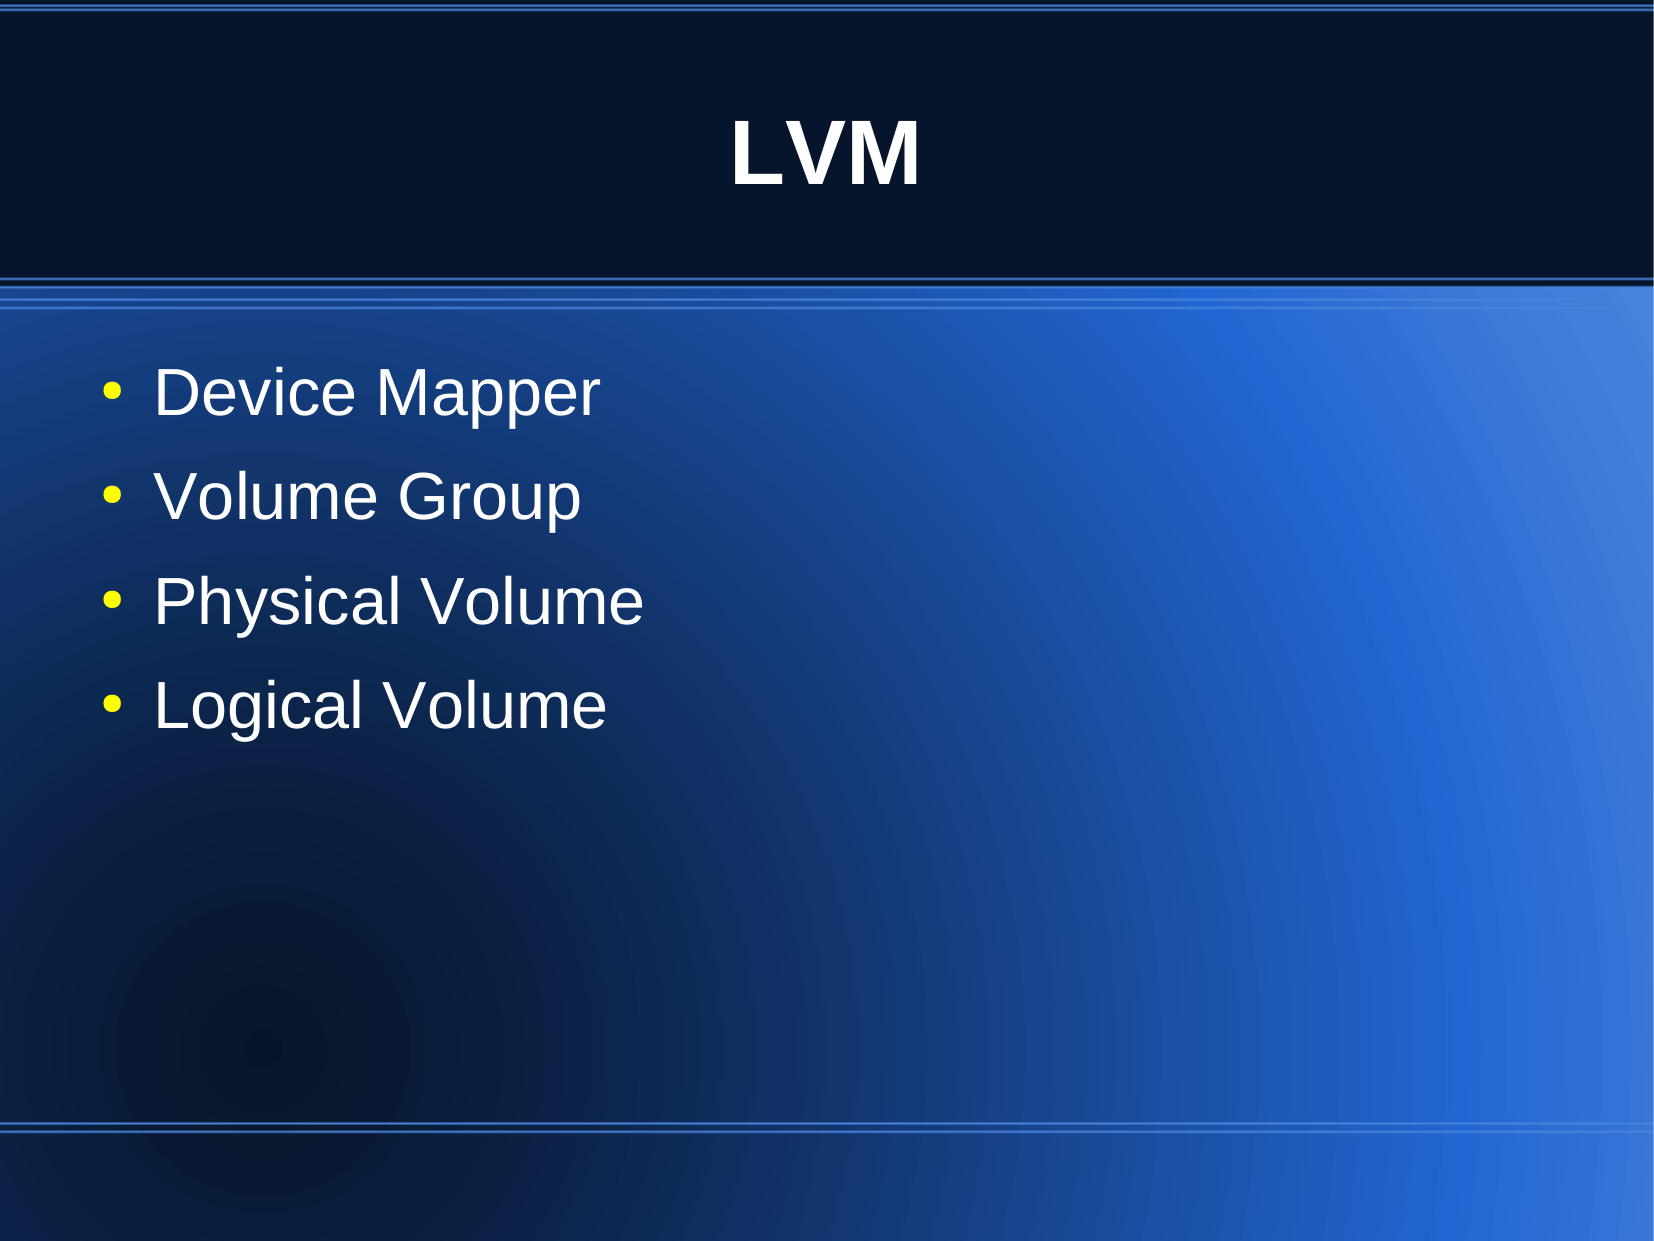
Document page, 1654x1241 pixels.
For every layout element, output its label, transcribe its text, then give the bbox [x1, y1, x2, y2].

title LVM [82, 56, 1571, 250]
list Device Mapper Volume Group Physical Volume Logical Volume [82, 355, 1571, 1159]
picture [0, 0, 1654, 1241]
